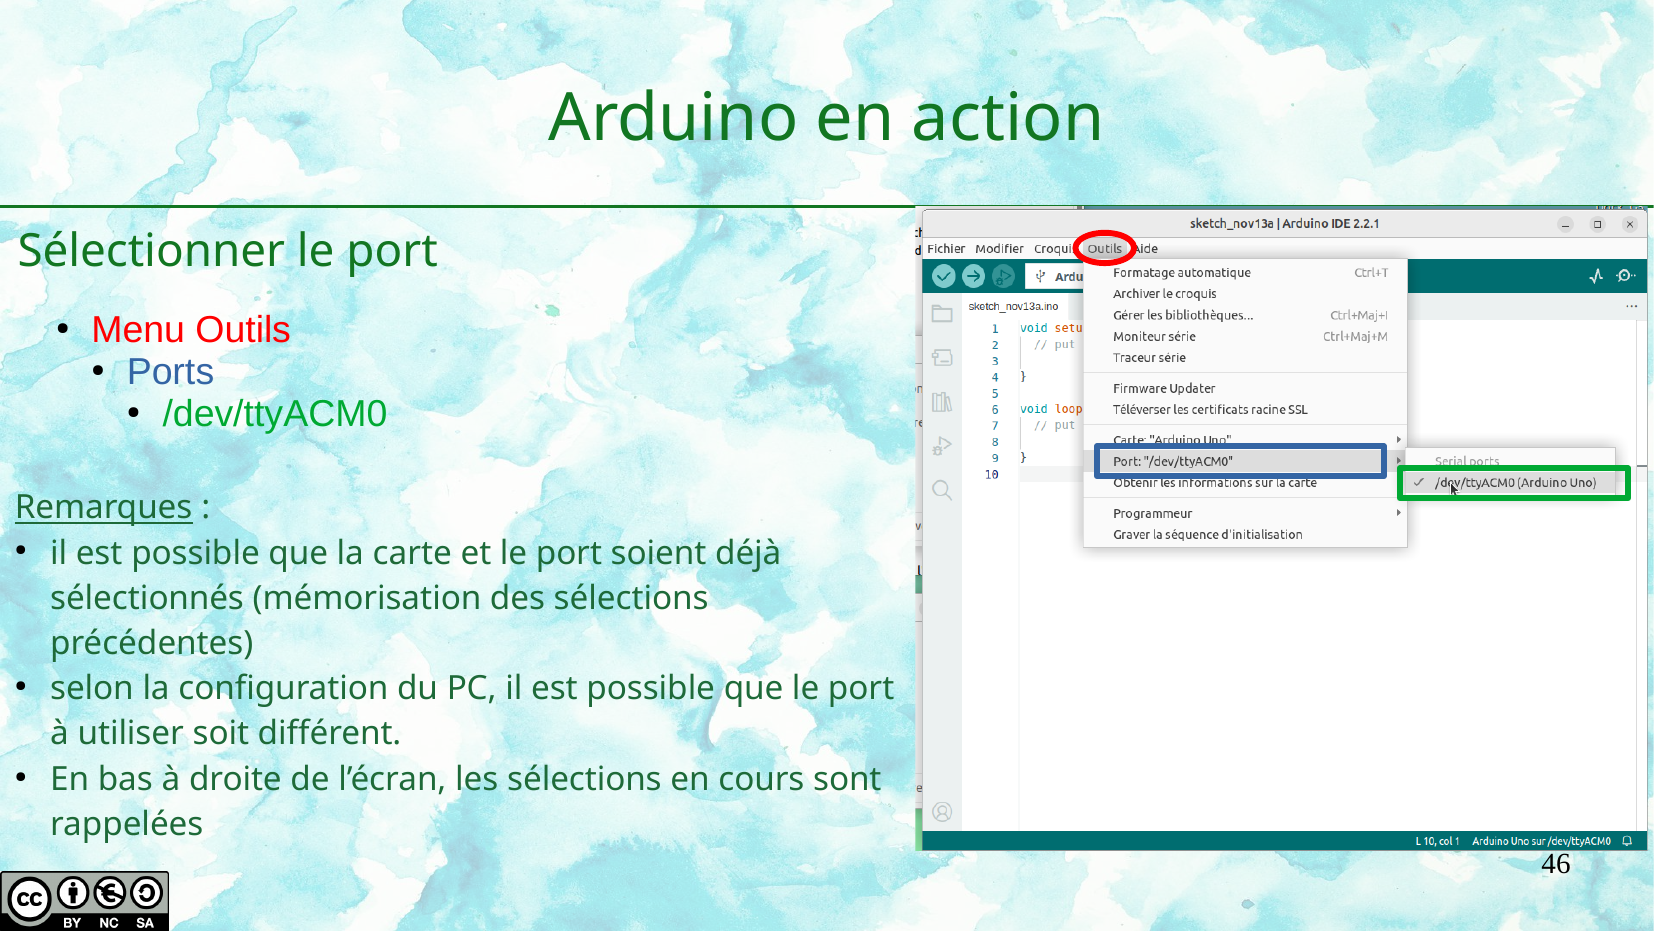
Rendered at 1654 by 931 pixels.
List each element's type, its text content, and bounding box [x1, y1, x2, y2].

picture [915, 206, 1648, 851]
list Sélectionner le port [17, 217, 910, 296]
picture [0, 871, 169, 931]
text_box Menu Outils Ports /dev/ttyACM0 [41, 301, 514, 442]
title Arduino en action [82, 37, 1571, 193]
text_box Remarques : il est possible que la carte et le port soient déjà sélectionnés (mémorisation des sélections précédentes) selon la configuration du PC, il est possible que le port à utiliser soit différent. En bas à droite de l’écran, les sélections en cours sont rappelées [0, 476, 916, 853]
